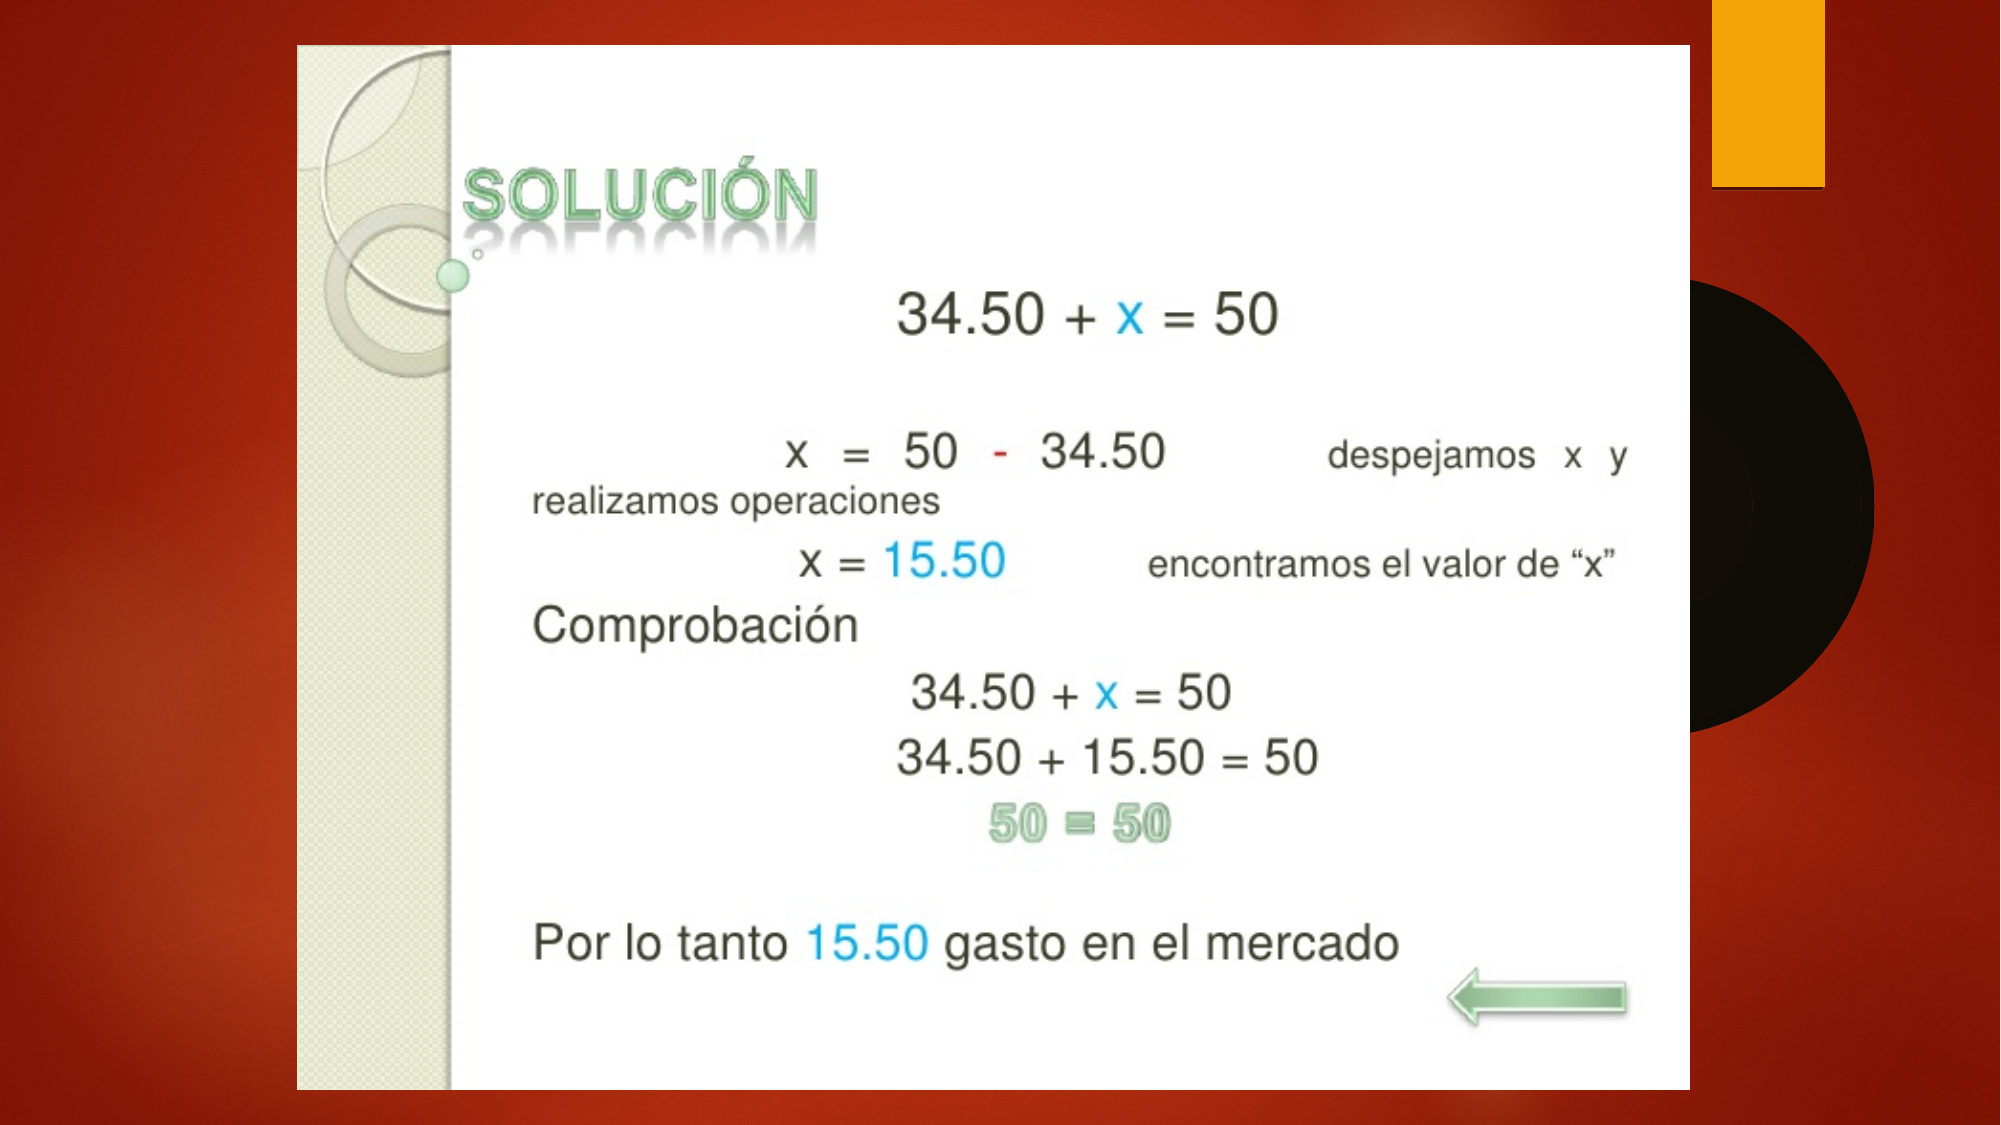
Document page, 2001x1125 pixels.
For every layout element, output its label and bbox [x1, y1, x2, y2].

picture [297, 45, 1690, 1090]
